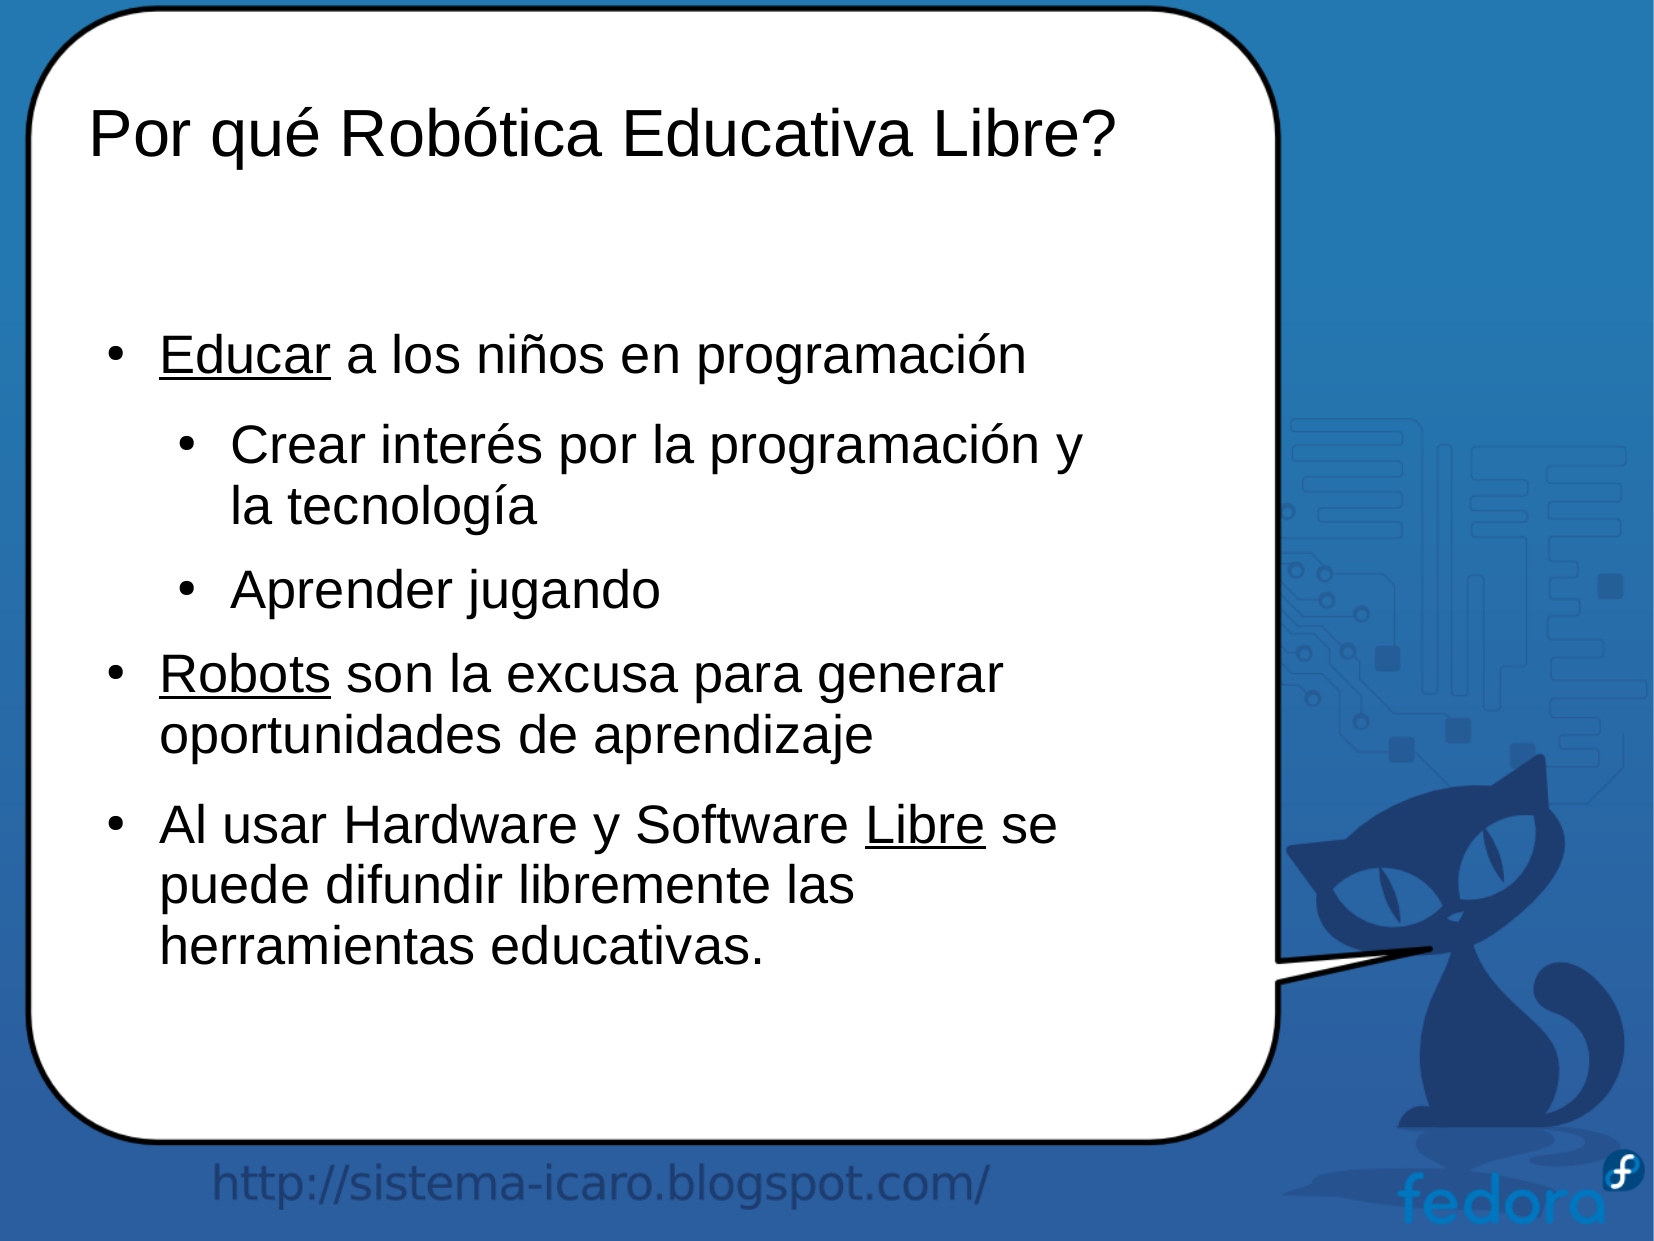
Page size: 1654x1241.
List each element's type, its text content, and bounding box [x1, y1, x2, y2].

picture [0, 0, 1654, 1241]
list Educar a los niños en programación Crear interés por la programación y la tecnología Aprender jugando Robots son la excusa para generar oportunidades de aprendizaje Al usar Hardware y Software Libre se puede difundir libremente las herramientas educativas. [88, 324, 1093, 1004]
title Por qué Robótica Educativa Libre? [88, 29, 1577, 237]
